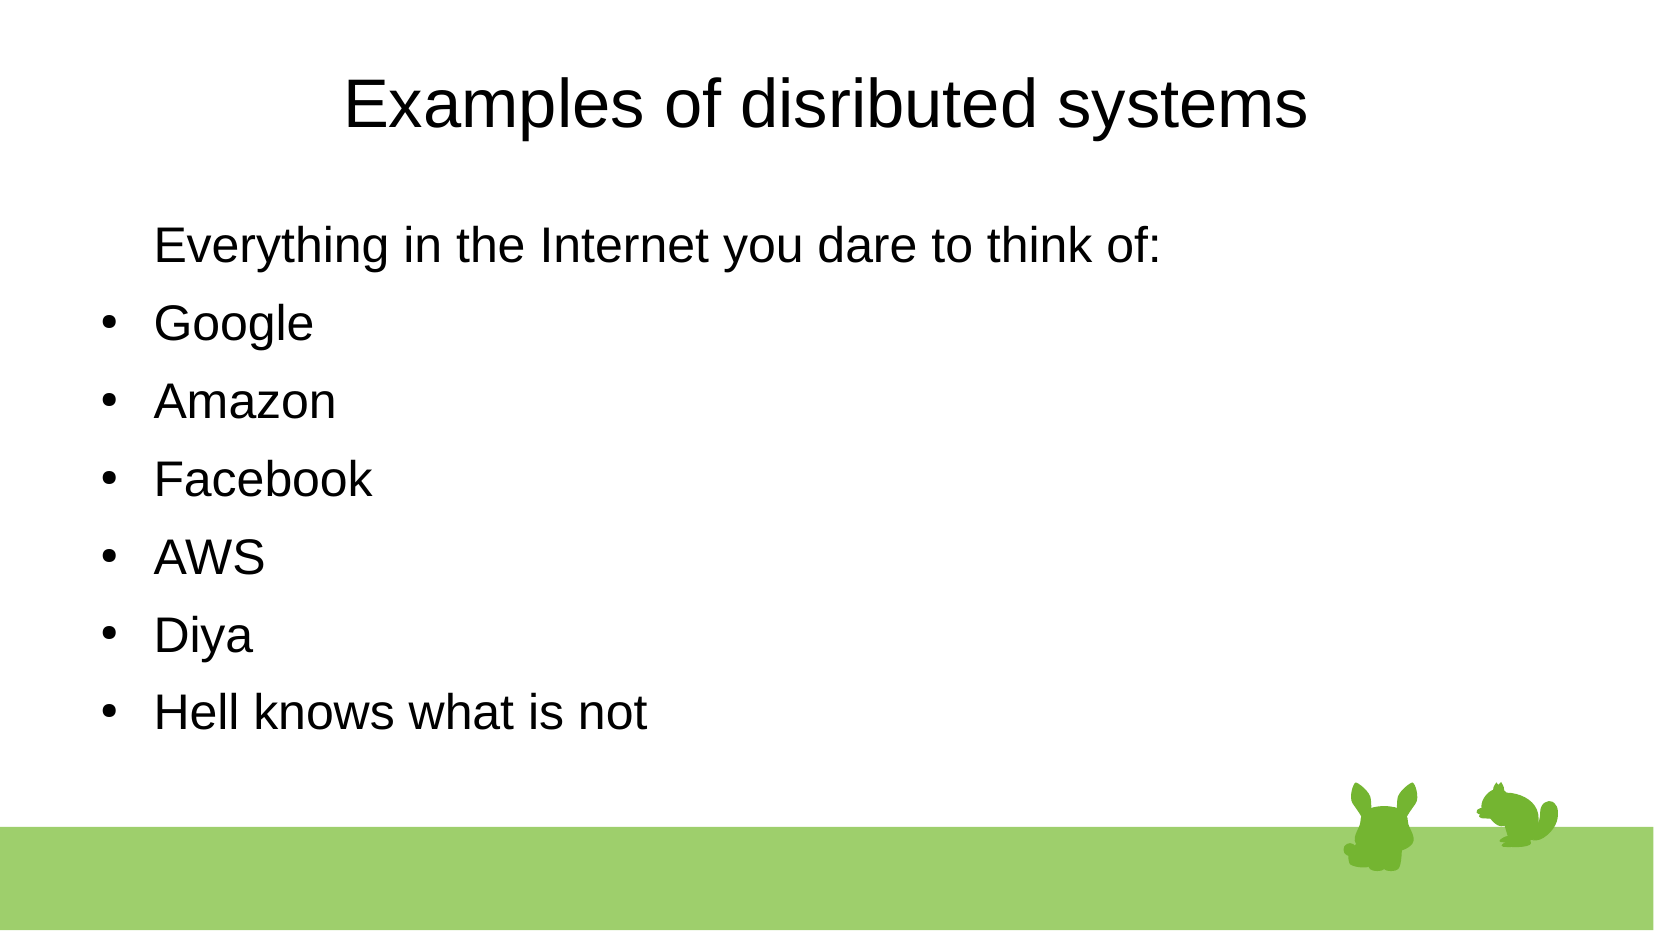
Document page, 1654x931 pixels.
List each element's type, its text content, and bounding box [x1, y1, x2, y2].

list Everything in the Internet you dare to think of: Google Amazon Facebook AWS Diya Hell knows what is not [82, 217, 1571, 758]
title Examples of disributed systems [88, 29, 1565, 178]
